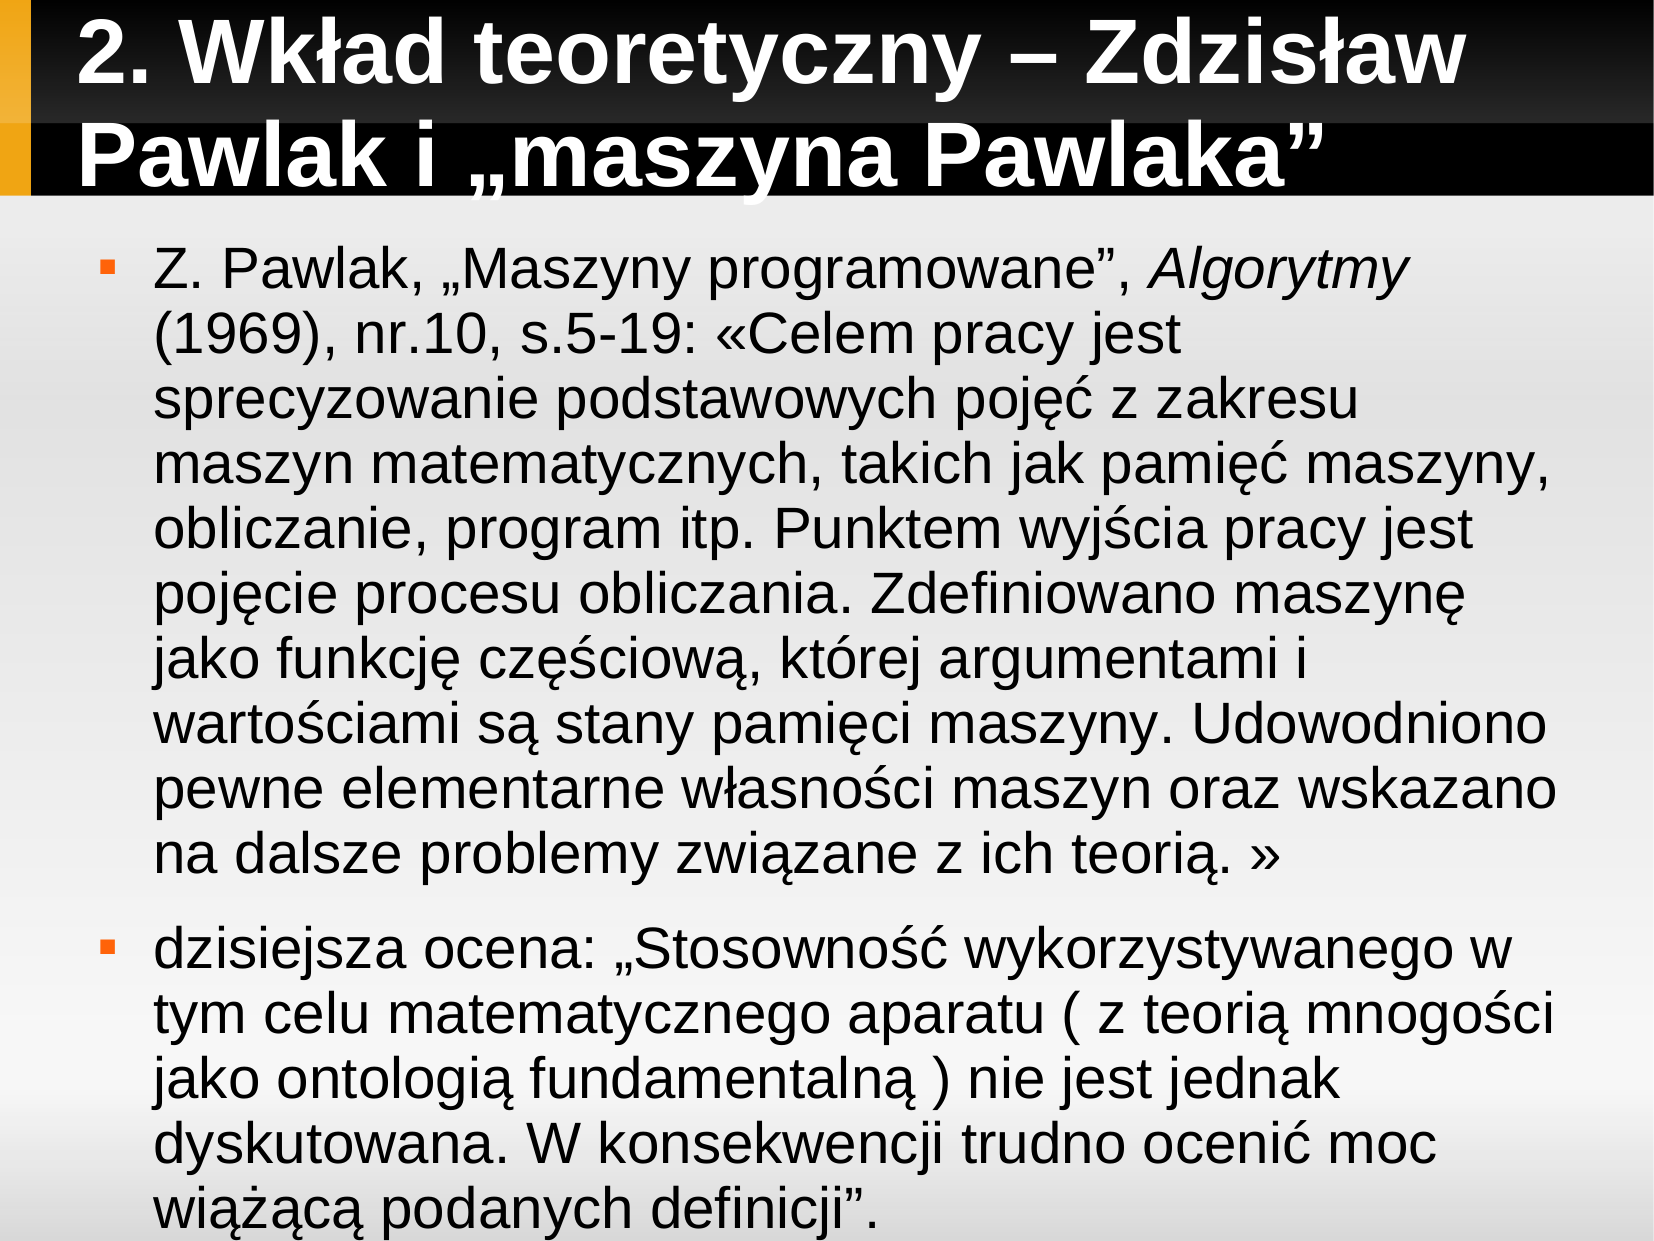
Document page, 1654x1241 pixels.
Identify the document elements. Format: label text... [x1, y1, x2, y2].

title 2. Wkład teoretyczny – Zdzisław Pawlak i „maszyna Pawlaka” [76, 1, 1565, 207]
list Z. Pawlak, „Maszyny programowane”, Algorytmy (1969), nr.10, s.5-19: «Celem pracy jest sprecyzowanie podstawowych pojęć z zakresu maszyn matematycznych, takich jak pamięć maszyny, obliczanie, program itp. Punktem wyjścia pracy jest pojęcie procesu obliczania. Zdefiniowano maszynę jako funkcję częściową, której argumentami i wartościami są stany pamięci maszyny. Udowodniono pewne elementarne własności maszyn oraz wskazano na dalsze problemy związane z ich teorią. » dzisiejsza ocena: „Stosowność wykorzystywanego w tym celu matematycznego aparatu ( z teorią mnogości jako ontologią fundamentalną ) nie jest jednak dyskutowana. W konsekwencji trudno ocenić moc wiążącą podanych definicji”. [82, 235, 1571, 1241]
picture [0, 0, 1654, 1241]
